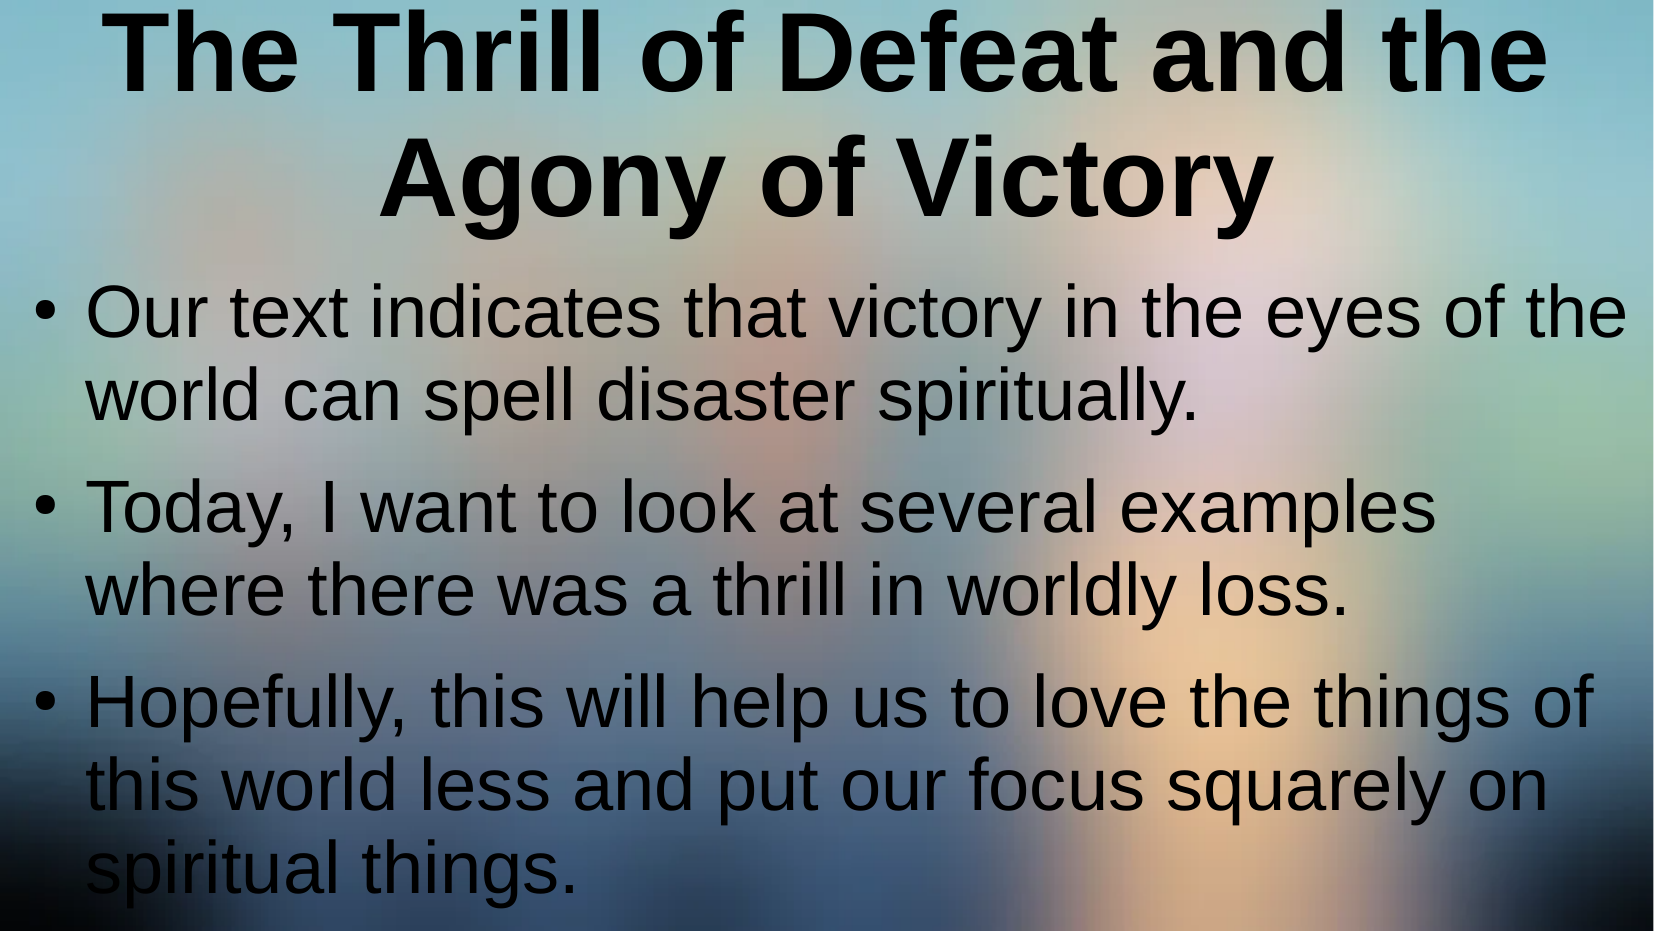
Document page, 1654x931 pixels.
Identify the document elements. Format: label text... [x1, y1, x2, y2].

title The Thrill of Defeat and the Agony of Victory [82, 0, 1571, 241]
picture [0, 0, 1654, 931]
list Our text indicates that victory in the eyes of the world can spell disaster spiritually. Today, I want to look at several examples where there was a thrill in worldly loss. Hopefully, this will help us to love the things of this world less and put our focus squarely on spiritual things. [15, 270, 1636, 916]
